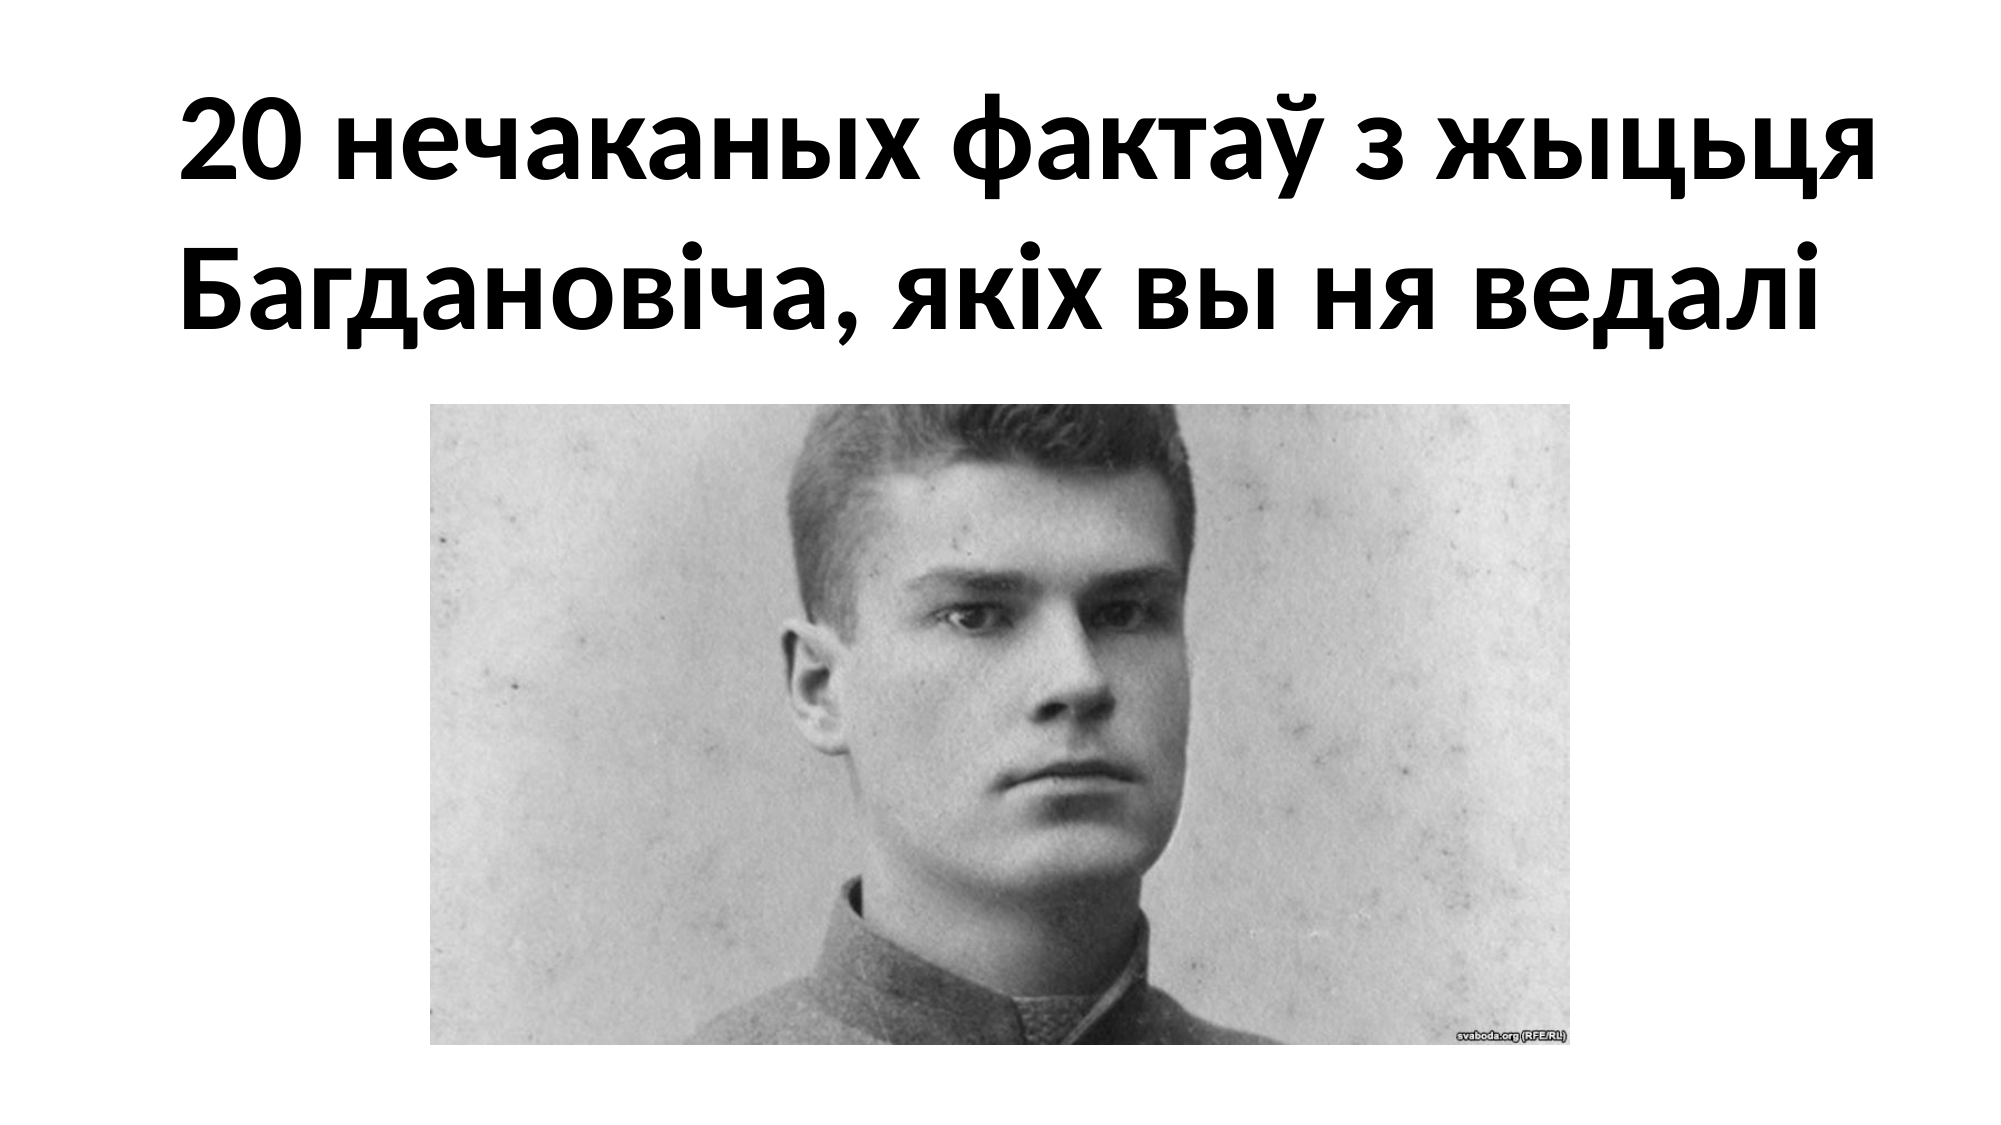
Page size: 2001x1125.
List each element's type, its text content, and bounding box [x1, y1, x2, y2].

picture [430, 404, 1570, 1045]
text_box 20 нечаканых фактаў з жыцьця Багдановіча, якіх вы ня ведалі [162, 47, 1922, 362]
